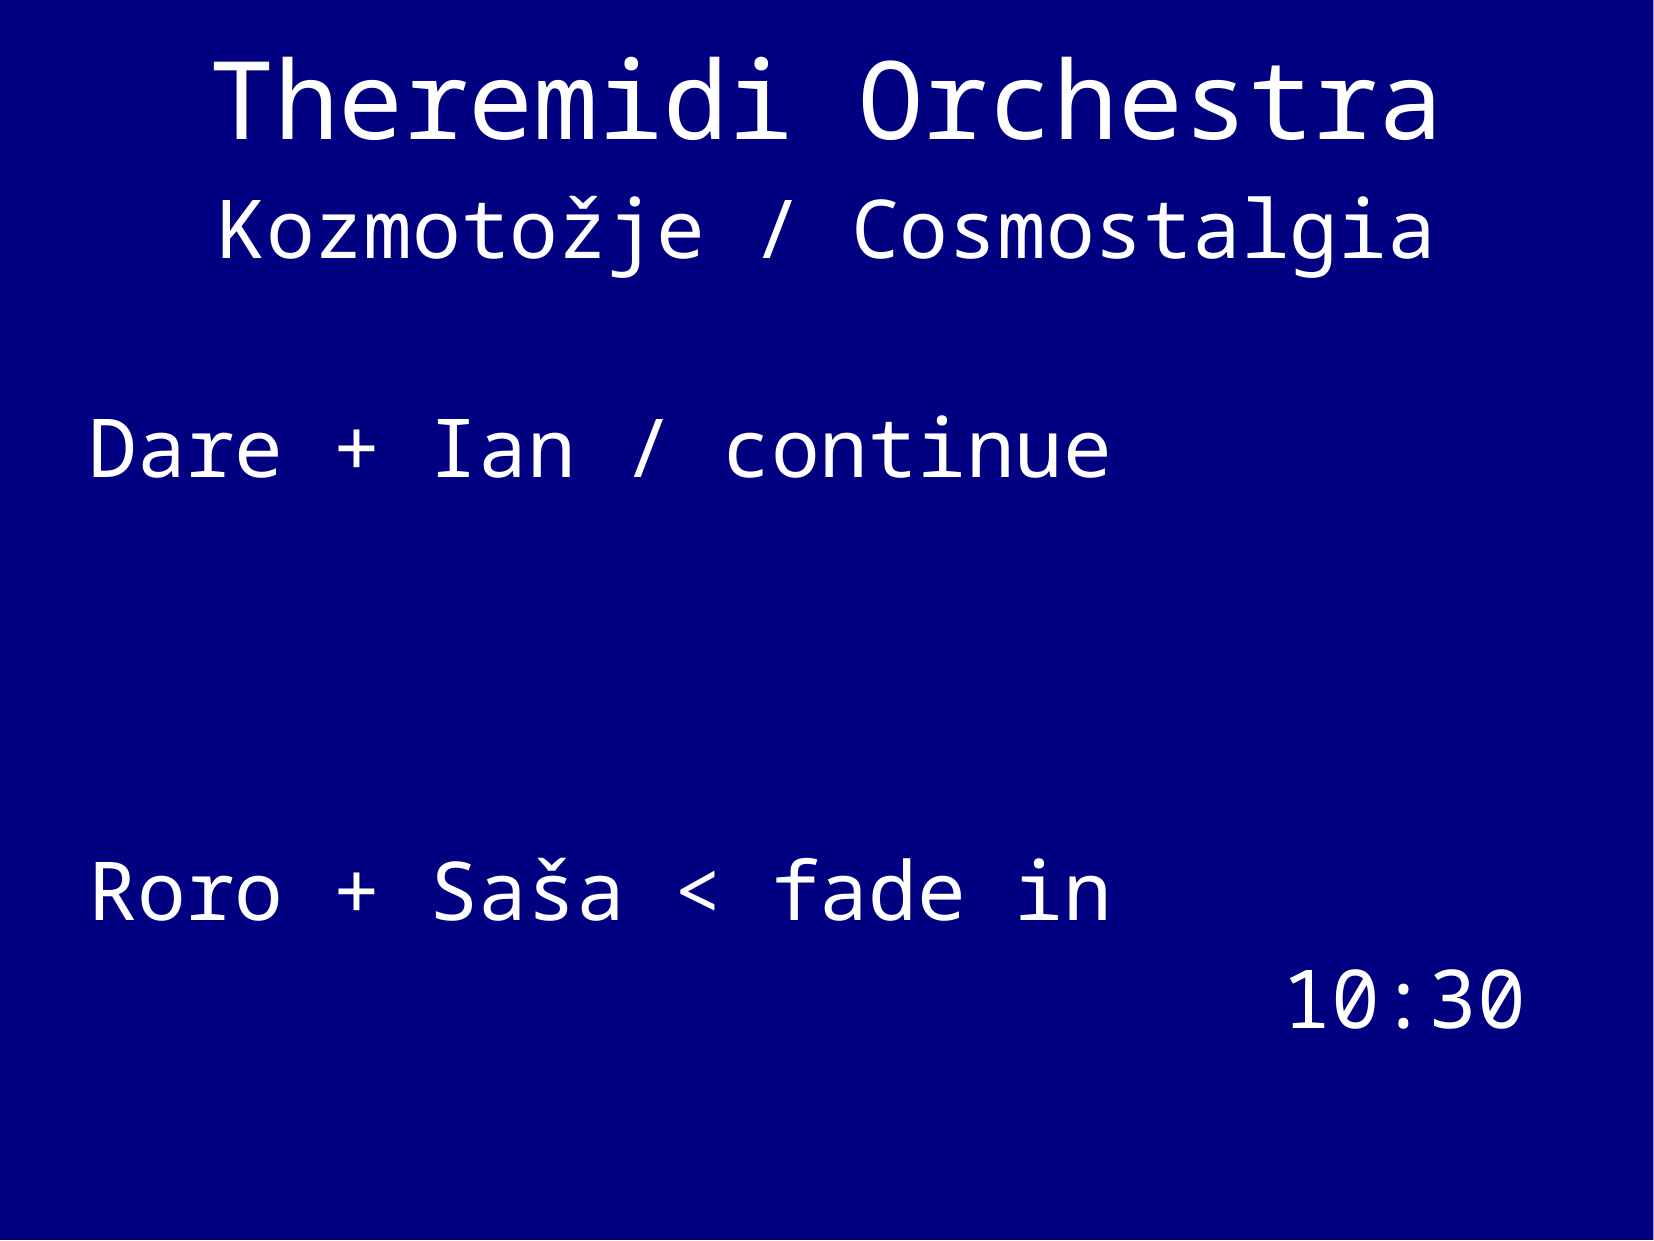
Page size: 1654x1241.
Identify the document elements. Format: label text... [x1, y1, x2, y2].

title Theremidi Orchestra Kozmotožje / Cosmostalgia [82, 49, 1571, 257]
text_box 10:30 [1282, 900, 1620, 1096]
subtitle Dare + Ian / continue Roro + Saša < fade in [88, 272, 1566, 1063]
